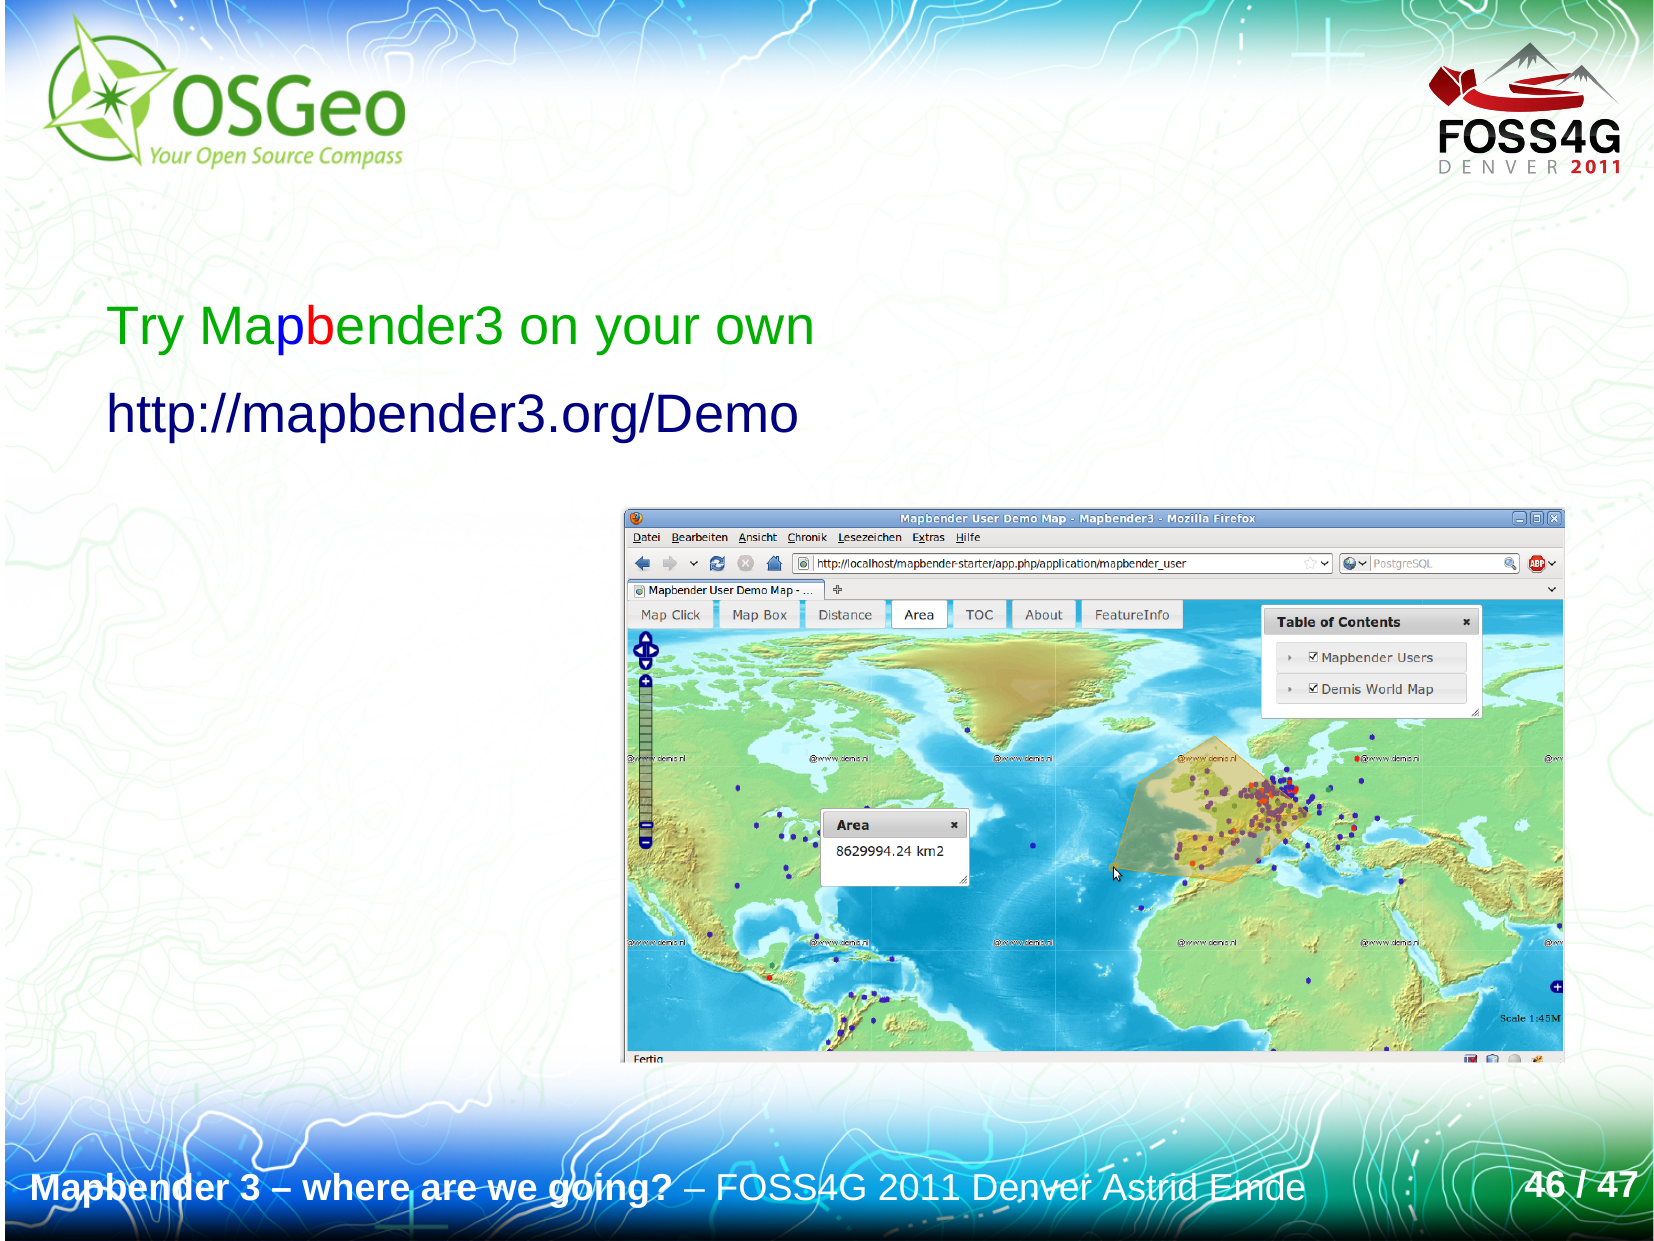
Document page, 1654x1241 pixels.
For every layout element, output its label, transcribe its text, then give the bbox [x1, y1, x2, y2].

list Try Mapbender3 on your own http://mapbender3.org/Demo [88, 295, 1577, 1114]
picture [5, 0, 1654, 1241]
